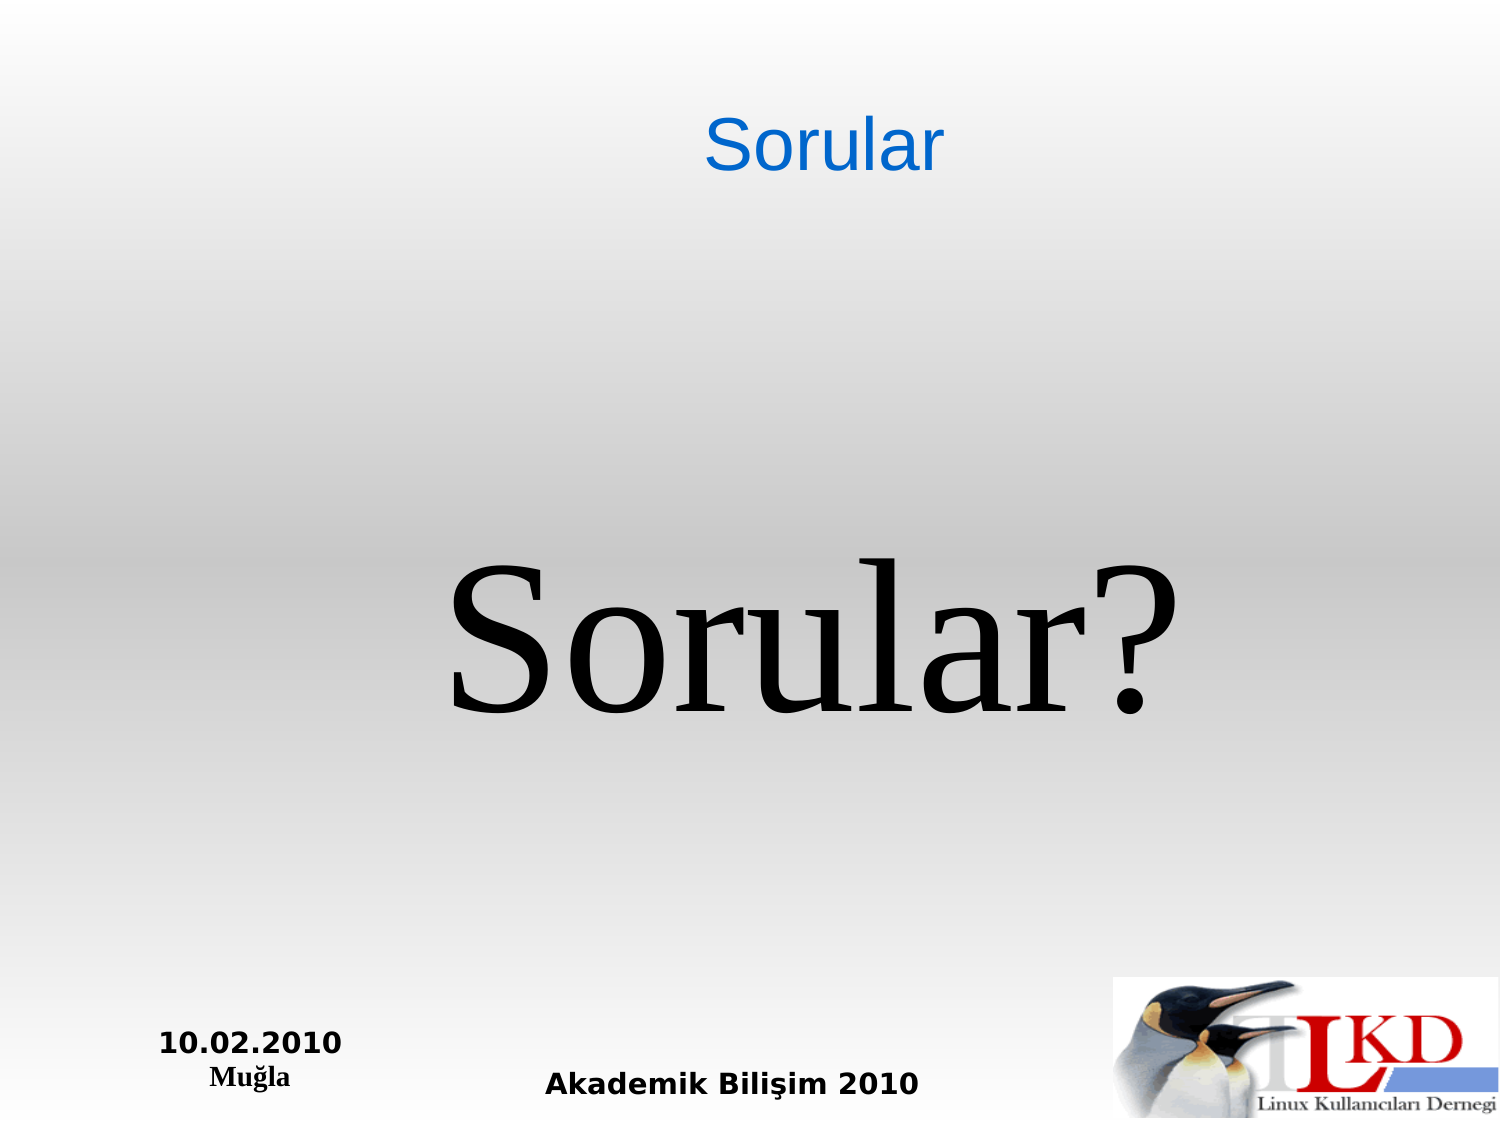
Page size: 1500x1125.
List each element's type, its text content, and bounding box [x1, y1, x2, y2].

title Sorular [224, 49, 1425, 238]
subtitle Sorular? [224, 299, 1425, 975]
picture [1113, 977, 1499, 1118]
